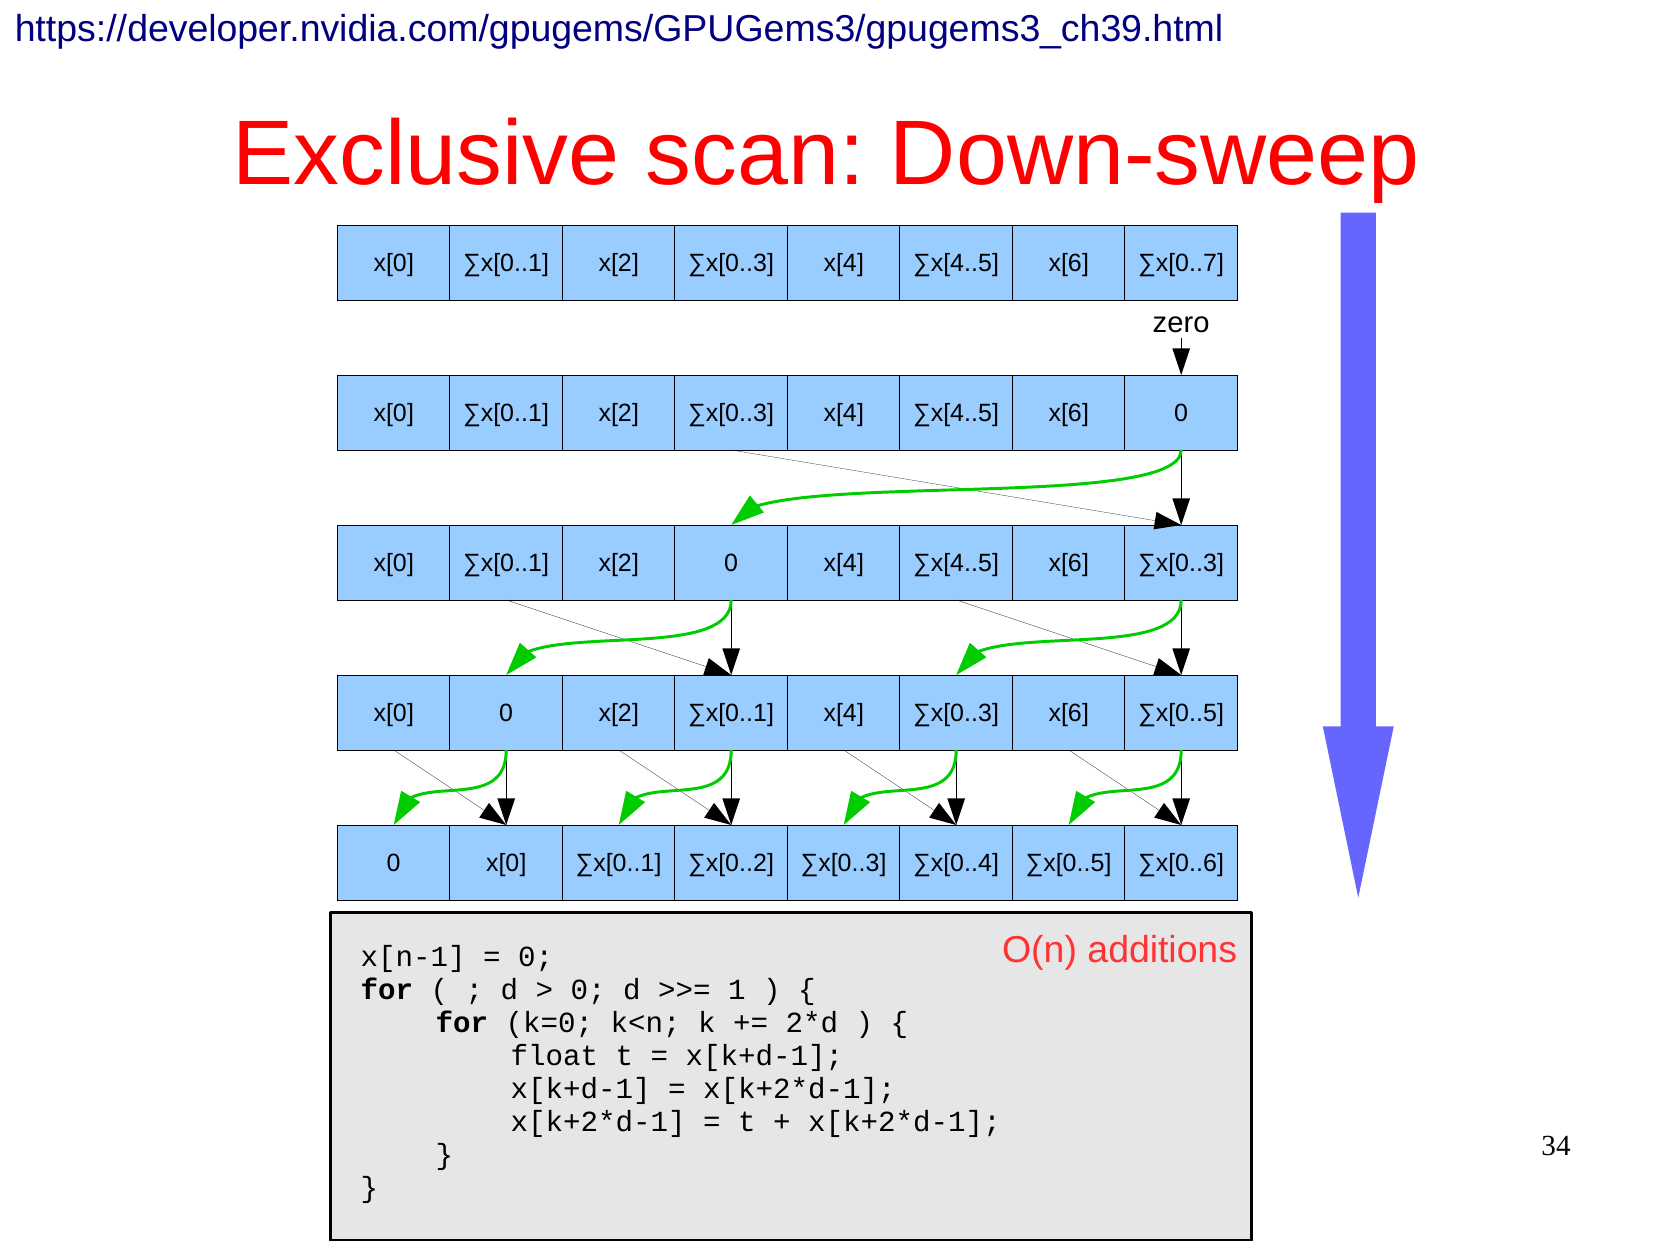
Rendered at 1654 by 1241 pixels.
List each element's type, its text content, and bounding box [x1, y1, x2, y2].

text_box ∑x[0..5] [1012, 825, 1124, 901]
text_box ∑x[0..3] [787, 825, 899, 901]
text_box O(n) additions [987, 921, 1252, 979]
text_box ∑x[0..1] [449, 525, 562, 601]
text_box zero [1125, 300, 1238, 338]
text_box x[6] [1012, 675, 1124, 751]
text_box x[6] [1012, 225, 1124, 301]
text_box ∑x[4..5] [899, 375, 1012, 451]
text_box ∑x[4..5] [899, 525, 1012, 601]
text_box ∑x[0..3] [899, 675, 1012, 751]
text_box ∑x[0..3] [674, 225, 787, 301]
text_box 0 [449, 675, 562, 751]
text_box ∑x[0..6] [1124, 825, 1238, 901]
text_box 0 [674, 525, 787, 601]
text_box 0 [1124, 375, 1238, 451]
text_box 0 [337, 825, 449, 901]
text_box ∑x[0..1] [562, 825, 674, 901]
text_box x[6] [1012, 375, 1124, 451]
text_box ∑x[0..3] [1124, 525, 1238, 601]
text_box ∑x[0..1] [449, 225, 562, 301]
text_box ∑x[0..7] [1124, 225, 1238, 301]
text_box x[n-1] = 0; for ( ; d > 0; d >>= 1 ) { for (k=0; k<n; k += 2*d ) { float t = x[k+d-1]; x[k+d-1] = x[k+2*d-1]; x[k+2*d-1] = t + x[k+2*d-1]; } } [330, 912, 1252, 1241]
text_box x[4] [787, 675, 899, 751]
text_box x[2] [562, 675, 674, 751]
text_box x[4] [787, 375, 899, 451]
text_box https://developer.nvidia.com/gpugems/GPUGems3/gpugems3_ch39.html [0, 0, 1276, 57]
text_box ∑x[0..4] [899, 825, 1012, 901]
text_box x[0] [337, 225, 449, 301]
text_box x[4] [787, 525, 899, 601]
text_box x[2] [562, 225, 674, 301]
text_box ∑x[0..1] [449, 375, 562, 451]
text_box x[2] [562, 375, 674, 451]
text_box x[0] [337, 375, 449, 451]
text_box x[0] [449, 825, 562, 901]
title Exclusive scan: Down-sweep [82, 49, 1571, 257]
text_box x[6] [1012, 525, 1124, 601]
text_box x[4] [787, 225, 899, 301]
text_box ∑x[0..2] [674, 825, 787, 901]
text_box ∑x[0..3] [674, 375, 787, 451]
text_box ∑x[0..5] [1124, 675, 1238, 751]
text_box ∑x[4..5] [899, 225, 1012, 301]
text_box x[0] [337, 525, 449, 601]
text_box ∑x[0..1] [674, 675, 787, 751]
text_box x[0] [337, 675, 449, 751]
text_box [1322, 212, 1394, 898]
text_box x[2] [562, 525, 674, 601]
